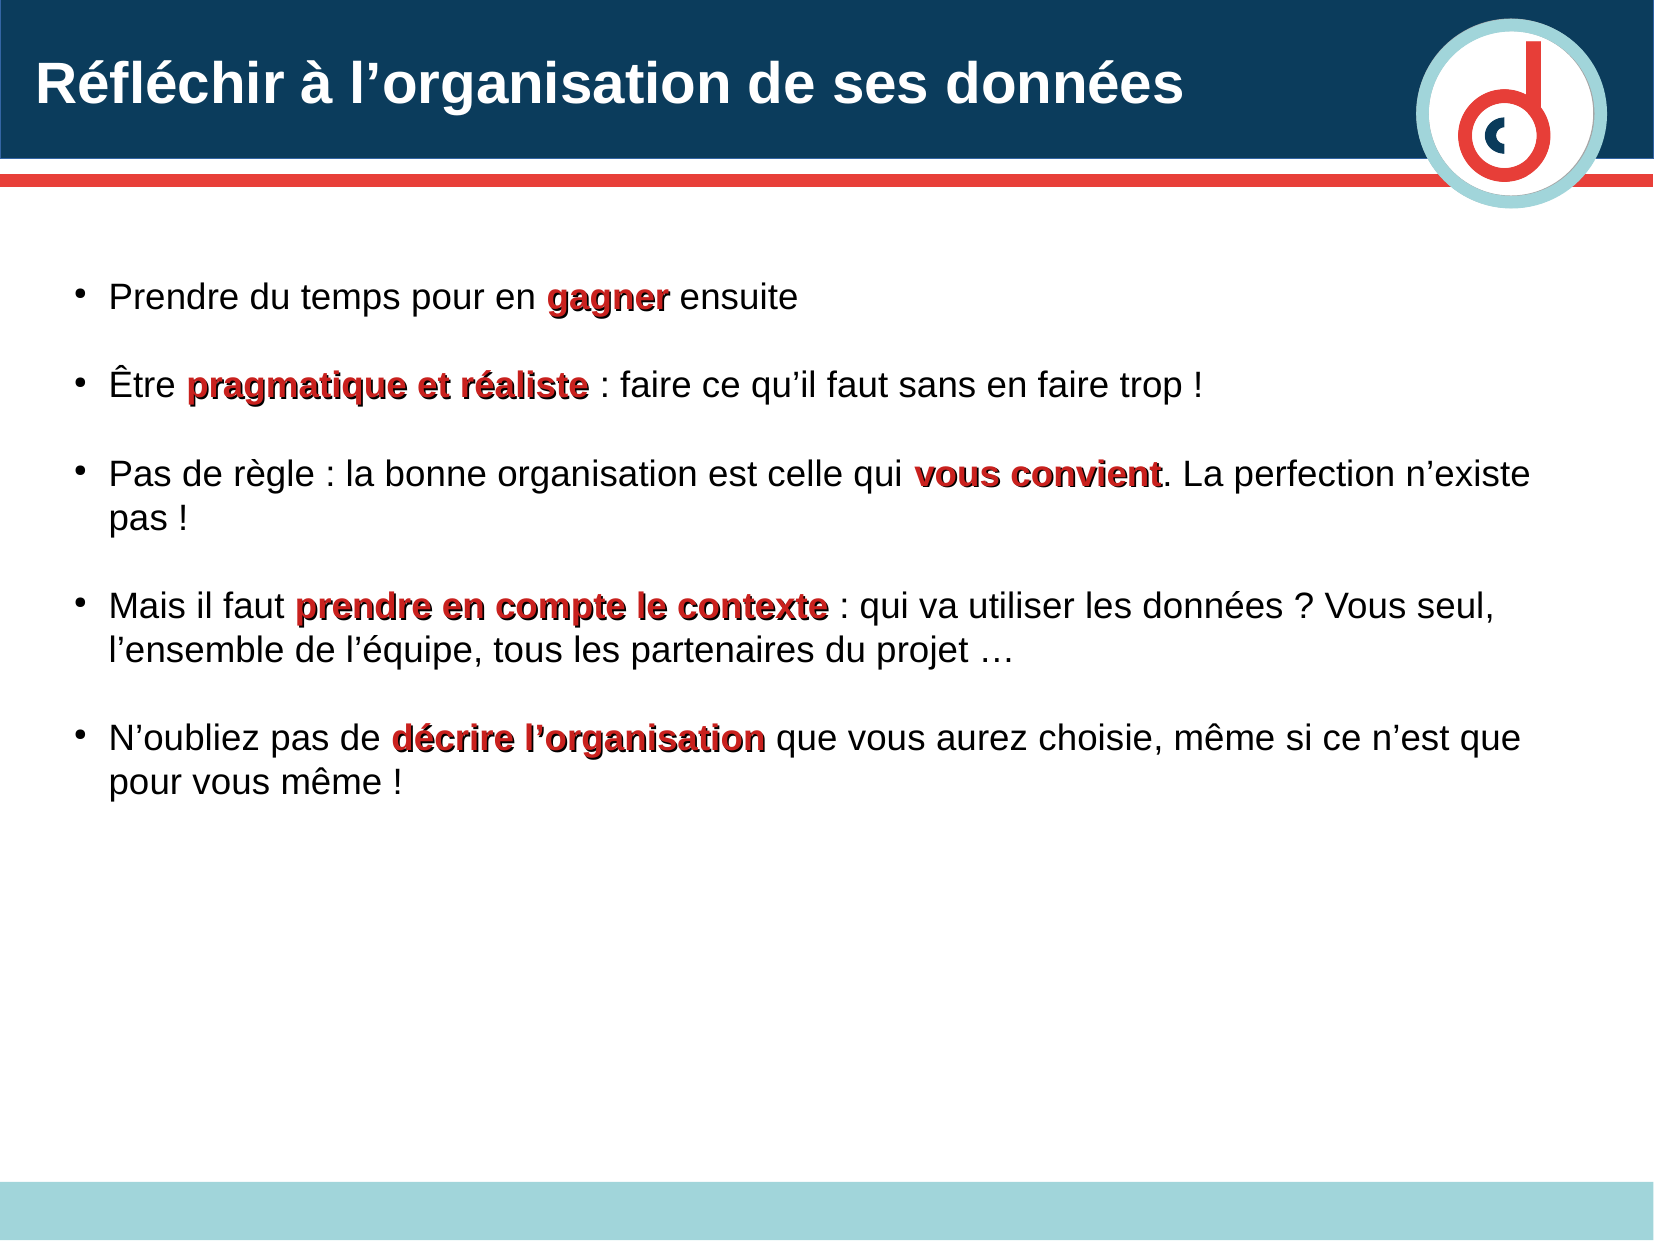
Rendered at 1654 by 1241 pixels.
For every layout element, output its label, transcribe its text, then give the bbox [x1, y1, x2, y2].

text_box Prendre du temps pour en gagner ensuite Être pragmatique et réaliste : faire ce qu’il faut sans en faire trop ! Pas de règle : la bonne organisation est celle qui vous convient. La perfection n’existe pas ! Mais il faut prendre en compte le contexte : qui va utiliser les données ? Vous seul, l’ensemble de l’équipe, tous les partenaires du projet … N’oubliez pas de décrire l’organisation que vous aurez choisie, même si ce n’est que pour vous même ! [58, 265, 1595, 857]
title Réfléchir à l’organisation de ses données [35, 11, 1429, 159]
